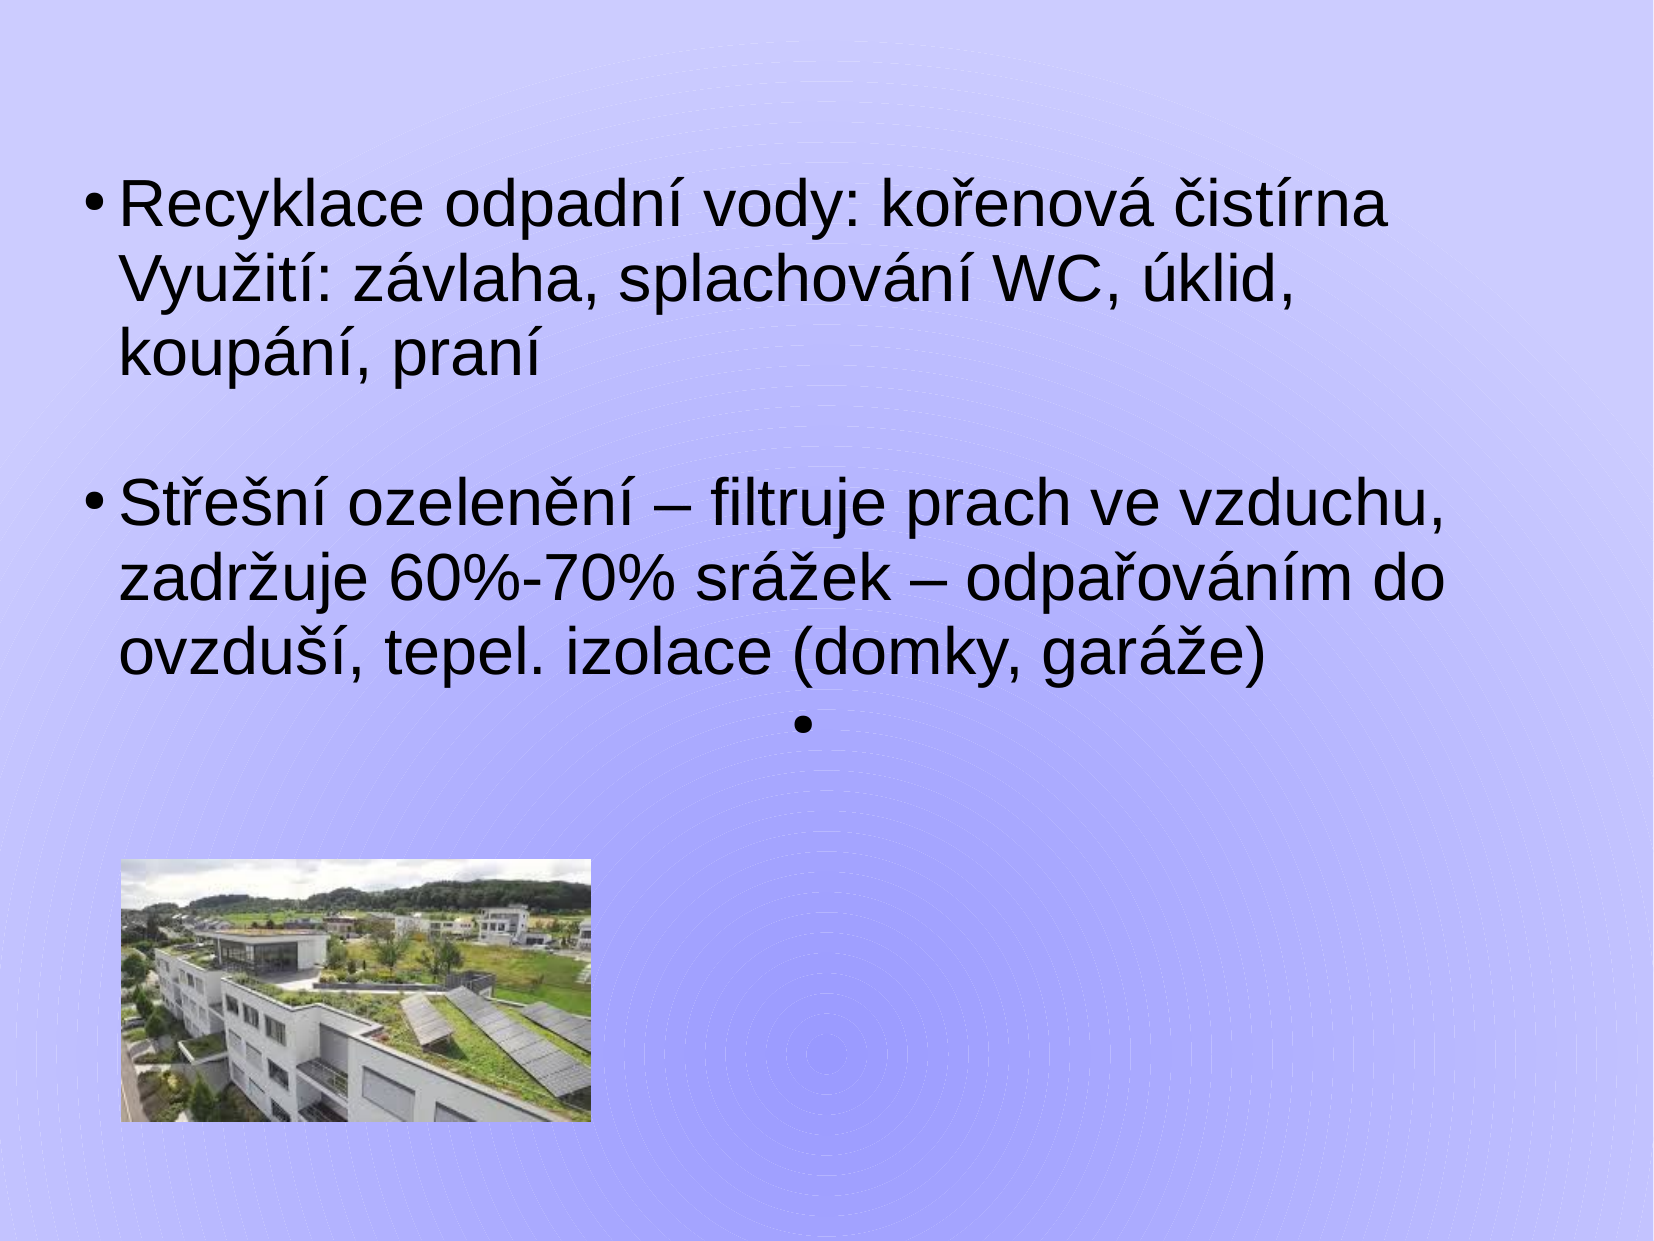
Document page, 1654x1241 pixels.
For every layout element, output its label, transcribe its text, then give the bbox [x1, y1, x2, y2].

picture [121, 859, 591, 1123]
subtitle Recyklace odpadní vody: kořenová čistírna Využití: závlaha, splachování WC, úklid, koupání, praní Střešní ozelenění – filtruje prach ve vzduchu, zadržuje 60%-70% srážek – odpařováním do ovzduší, tepel. izolace (domky, garáže) [82, 55, 1571, 875]
